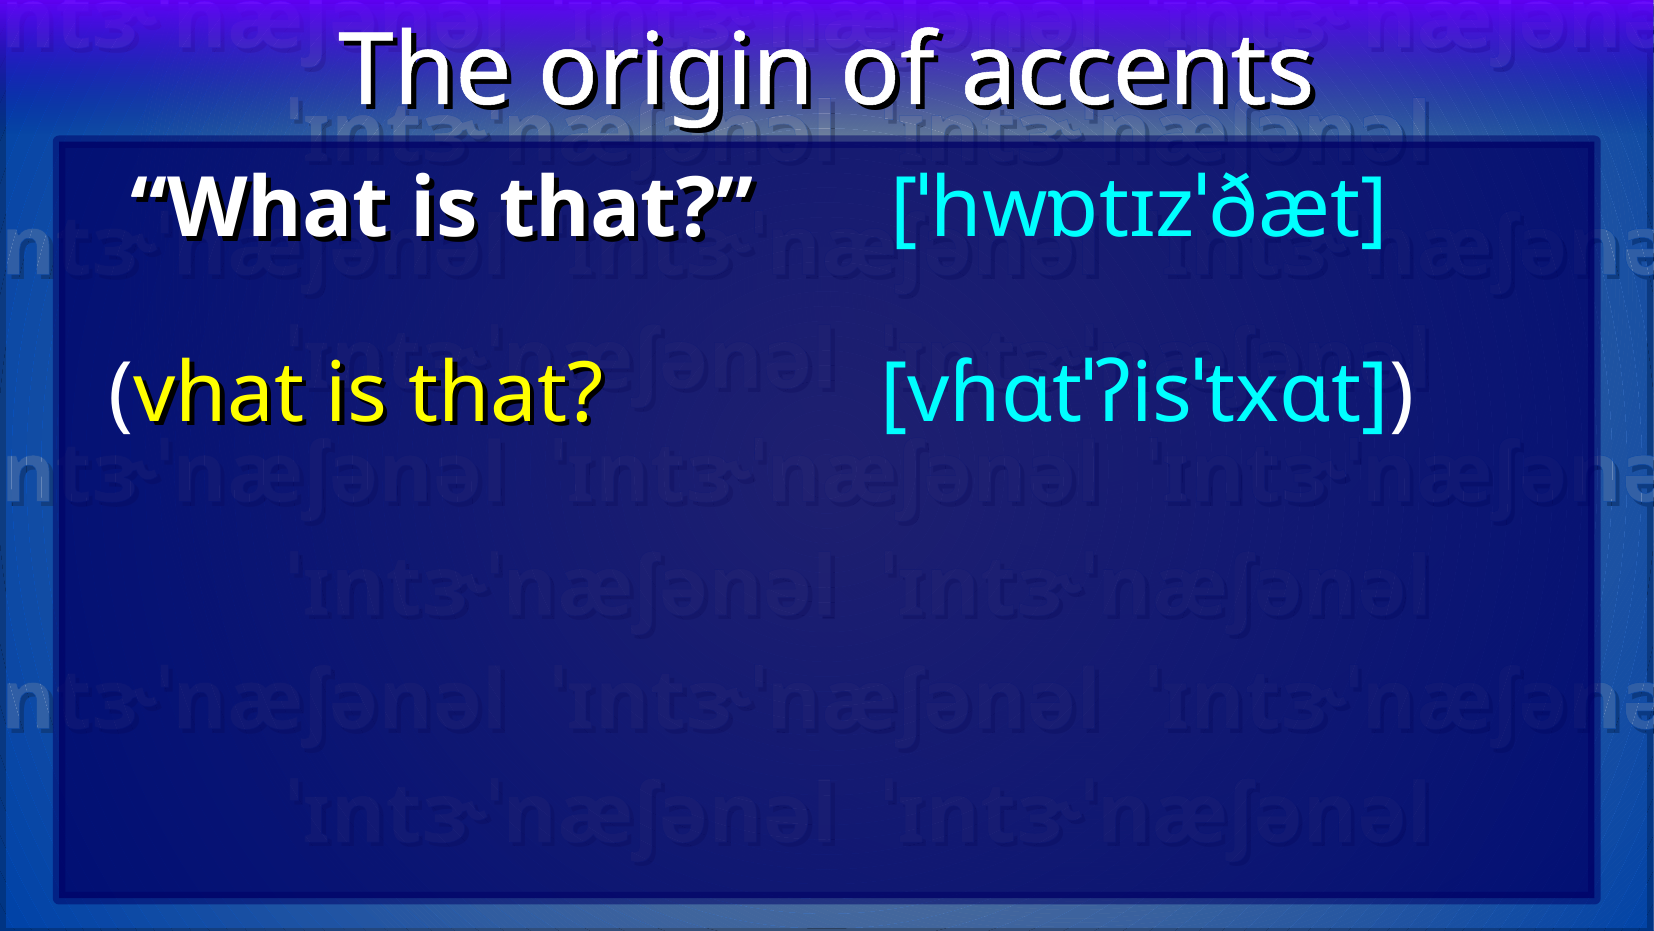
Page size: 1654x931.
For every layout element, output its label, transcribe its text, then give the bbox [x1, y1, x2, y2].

text_box “What is that?” [ˈhwɒtɪzˈðæt] (vhat is that? [vɦɑtˈʔisˈtxɑt]) [59, 141, 1595, 899]
title The origin of accents [0, 0, 1654, 130]
text_box [0, 130, 1654, 931]
